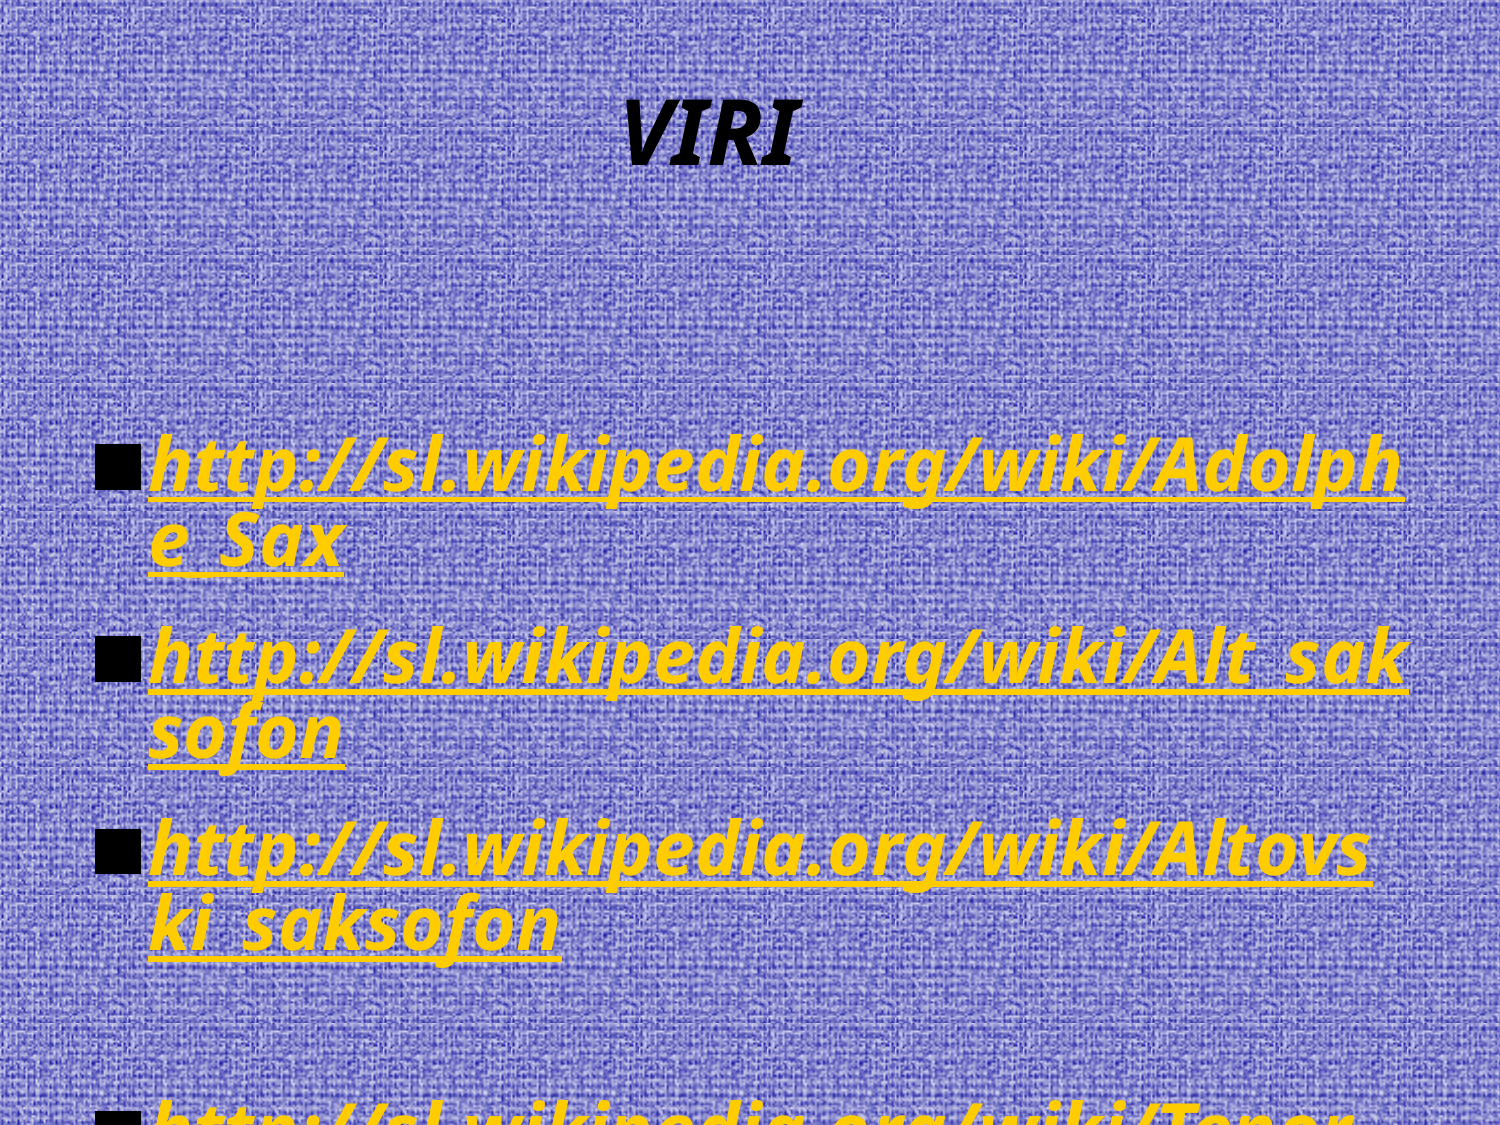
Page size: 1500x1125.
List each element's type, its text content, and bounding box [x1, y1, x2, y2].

text_box VIRI [442, 66, 975, 296]
list http://sl.wikipedia.org/wiki/Adolphe_Sax http://sl.wikipedia.org/wiki/Alt_saksofon http://sl.wikipedia.org/wiki/Altovski_saksofon http://sl.wikipedia.org/wiki/Tenor_saksofon http://sl.wikipedia.org/wiki/Sopranski_saksofon [76, 408, 1427, 1084]
picture [0, 0, 1500, 1125]
